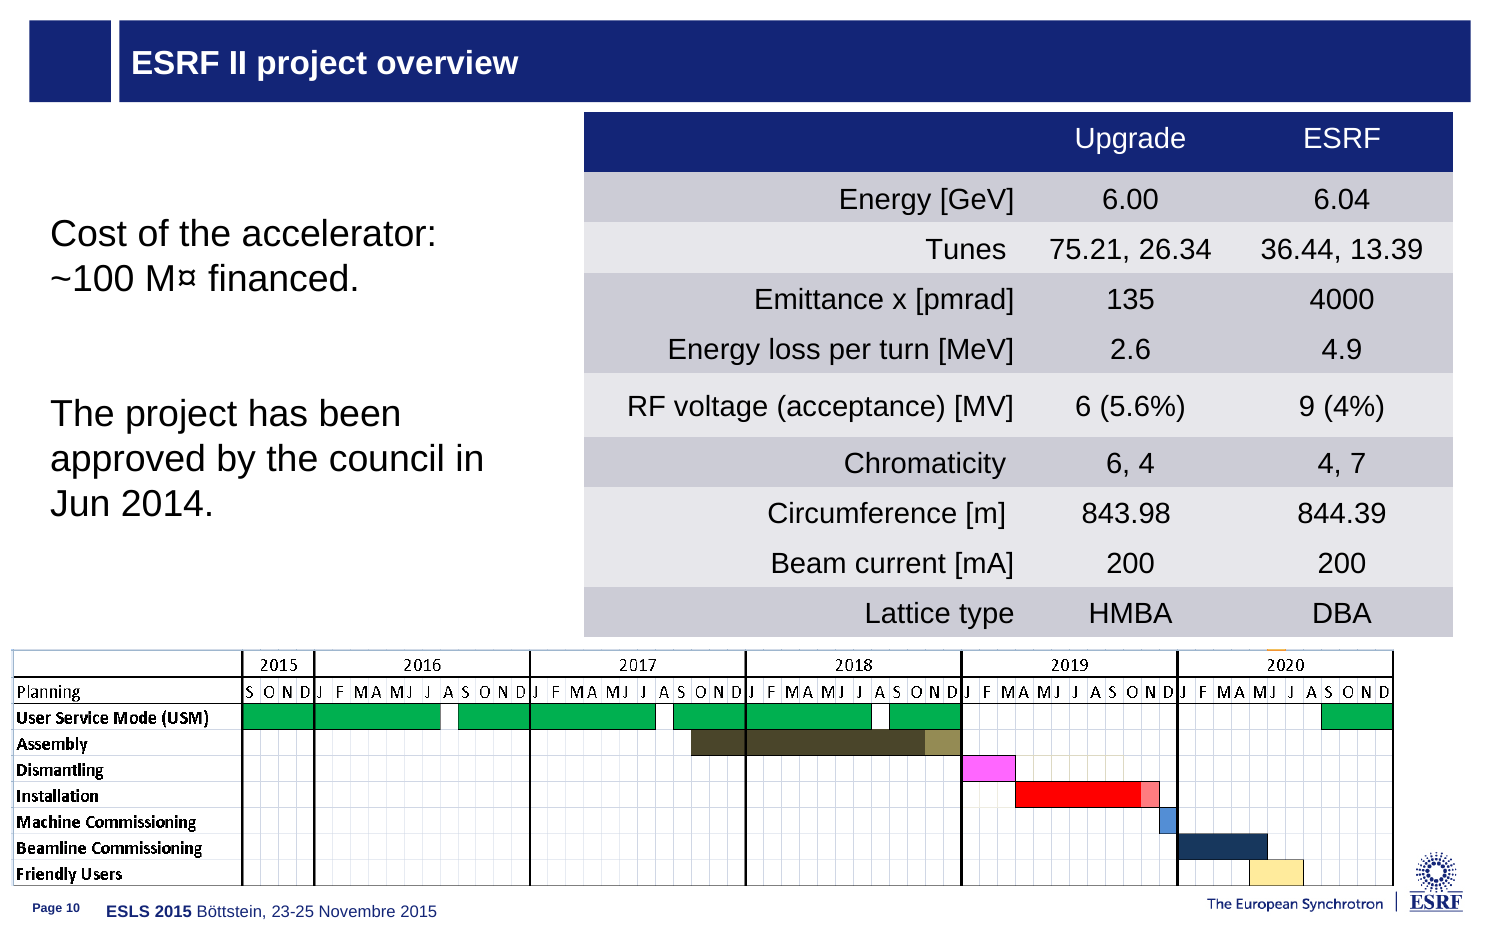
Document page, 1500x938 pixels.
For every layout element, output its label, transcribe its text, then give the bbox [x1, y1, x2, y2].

table_cell 6 (5.6%) [1030, 373, 1231, 437]
table_cell Chromaticity [584, 437, 1030, 487]
text_box Page <numéro> [32, 886, 101, 916]
table_cell 6, 4 [1030, 437, 1231, 487]
table_cell 9 (4%) [1231, 373, 1453, 437]
table_cell 75.21, 26.34 [1030, 222, 1231, 273]
table_cell 4, 7 [1231, 437, 1453, 487]
table_cell HMBA [1030, 587, 1231, 637]
table_cell Tunes [584, 222, 1030, 273]
table_header [584, 112, 1030, 172]
table_cell 6.00 [1030, 172, 1231, 222]
picture [11, 649, 1500, 938]
table_header ESRF [1231, 112, 1453, 172]
text_box ESLS 2015 Böttstein, 23-25 Novembre 2015 [106, 892, 1111, 922]
table_cell RF voltage (acceptance) [MV] [584, 373, 1030, 437]
table_cell Circumference [m] [584, 487, 1030, 537]
table_cell Lattice type [584, 587, 1030, 637]
table_header Upgrade [1030, 112, 1231, 172]
table_cell Energy [GeV] [584, 172, 1030, 222]
table_cell 200 [1030, 537, 1231, 587]
table_cell 4.9 [1231, 323, 1453, 373]
title ESRF II project overview [119, 20, 1471, 103]
table_cell 844.39 [1231, 487, 1453, 537]
table_cell 843.98 [1030, 487, 1231, 537]
table_cell 2.6 [1030, 323, 1231, 373]
text_box Cost of the accelerator: ~100 M¤ financed. The project has been approved by the council in Jun 2014. [35, 201, 508, 532]
table_cell Emittance x [pmrad] [584, 273, 1030, 323]
table_cell 200 [1231, 537, 1453, 587]
table_cell Beam current [mA] [584, 537, 1030, 587]
table_cell DBA [1231, 587, 1453, 637]
table_cell 4000 [1231, 273, 1453, 323]
table_cell 36.44, 13.39 [1231, 222, 1453, 273]
table_cell Energy loss per turn [MeV] [584, 323, 1030, 373]
table_cell 6.04 [1231, 172, 1453, 222]
table_cell 135 [1030, 273, 1231, 323]
